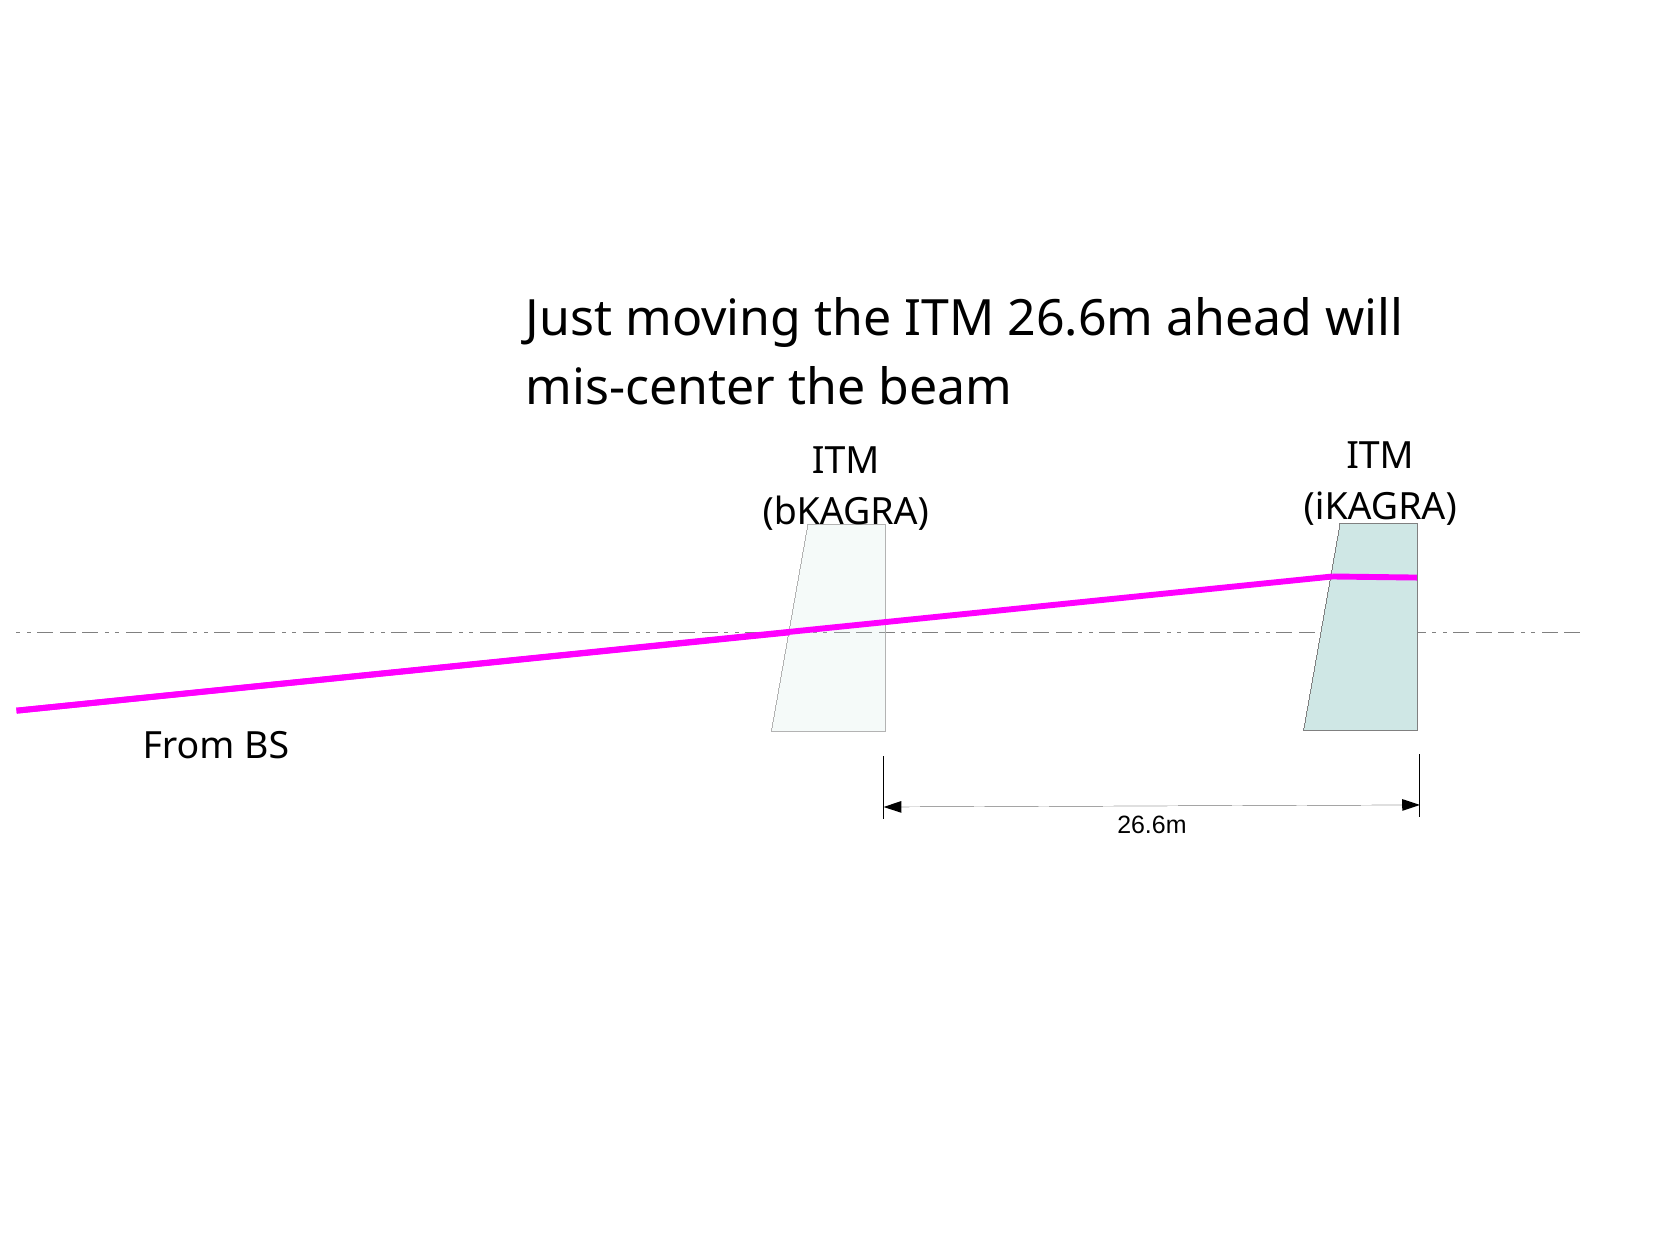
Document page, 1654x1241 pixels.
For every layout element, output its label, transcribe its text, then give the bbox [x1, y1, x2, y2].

text_box From BS [127, 710, 299, 771]
text_box Just moving the ITM 26.6m ahead will mis-center the beam [510, 274, 1399, 411]
text_box ITM (bKAGRA) [747, 425, 950, 532]
text_box ITM (iKAGRA) [1288, 421, 1482, 527]
text_box [789, 532, 886, 628]
text_box [1303, 527, 1418, 731]
text_box [771, 626, 886, 732]
